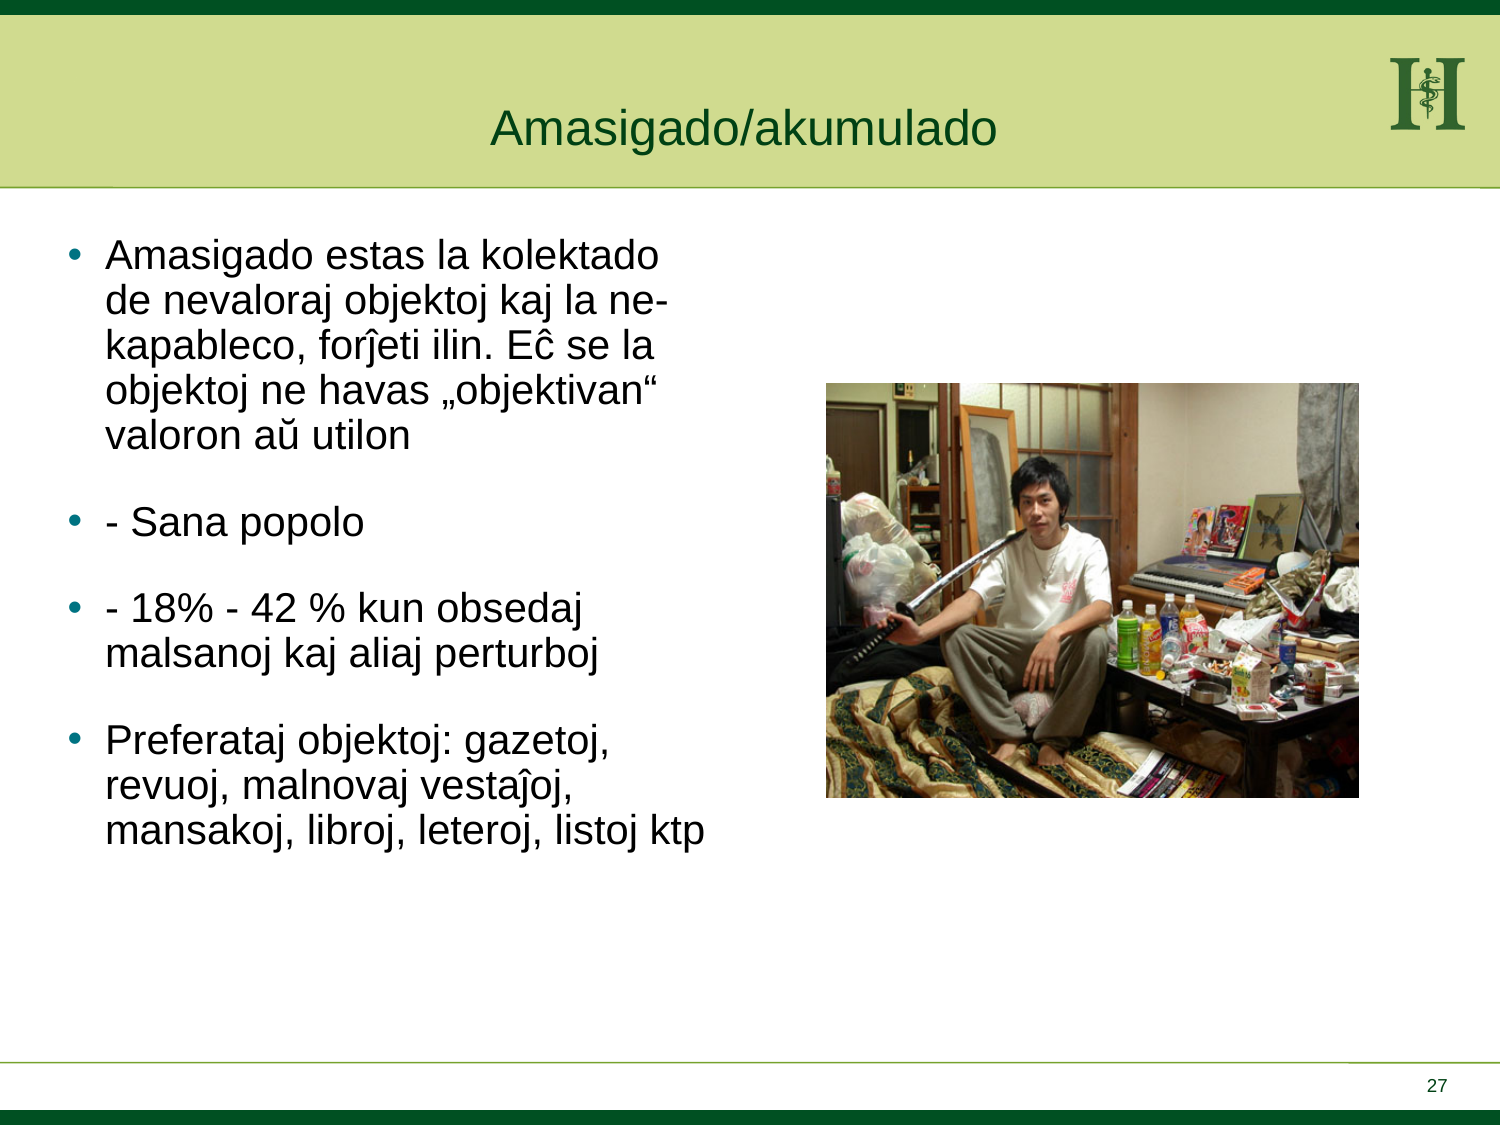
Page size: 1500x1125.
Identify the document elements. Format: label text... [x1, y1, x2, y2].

picture [826, 383, 1359, 798]
list Amasigado estas la kolektado de nevaloraj objektoj kaj la ne- kapableco, forĵeti ilin. Eĉ se la objektoj ne havas „objektivan“ valoron aŭ utilon - Sana popolo - 18% - 42 % kun obsedaj malsanoj kaj aliaj perturboj Preferataj objektoj: gazetoj, revuoj, malnovaj vestaĵoj, mansakoj, libroj, leteroj, listoj ktp [52, 226, 729, 1041]
chart [742, 236, 1418, 1035]
title Amasigado/akumulado [52, 9, 1437, 164]
picture [0, 15, 1500, 186]
